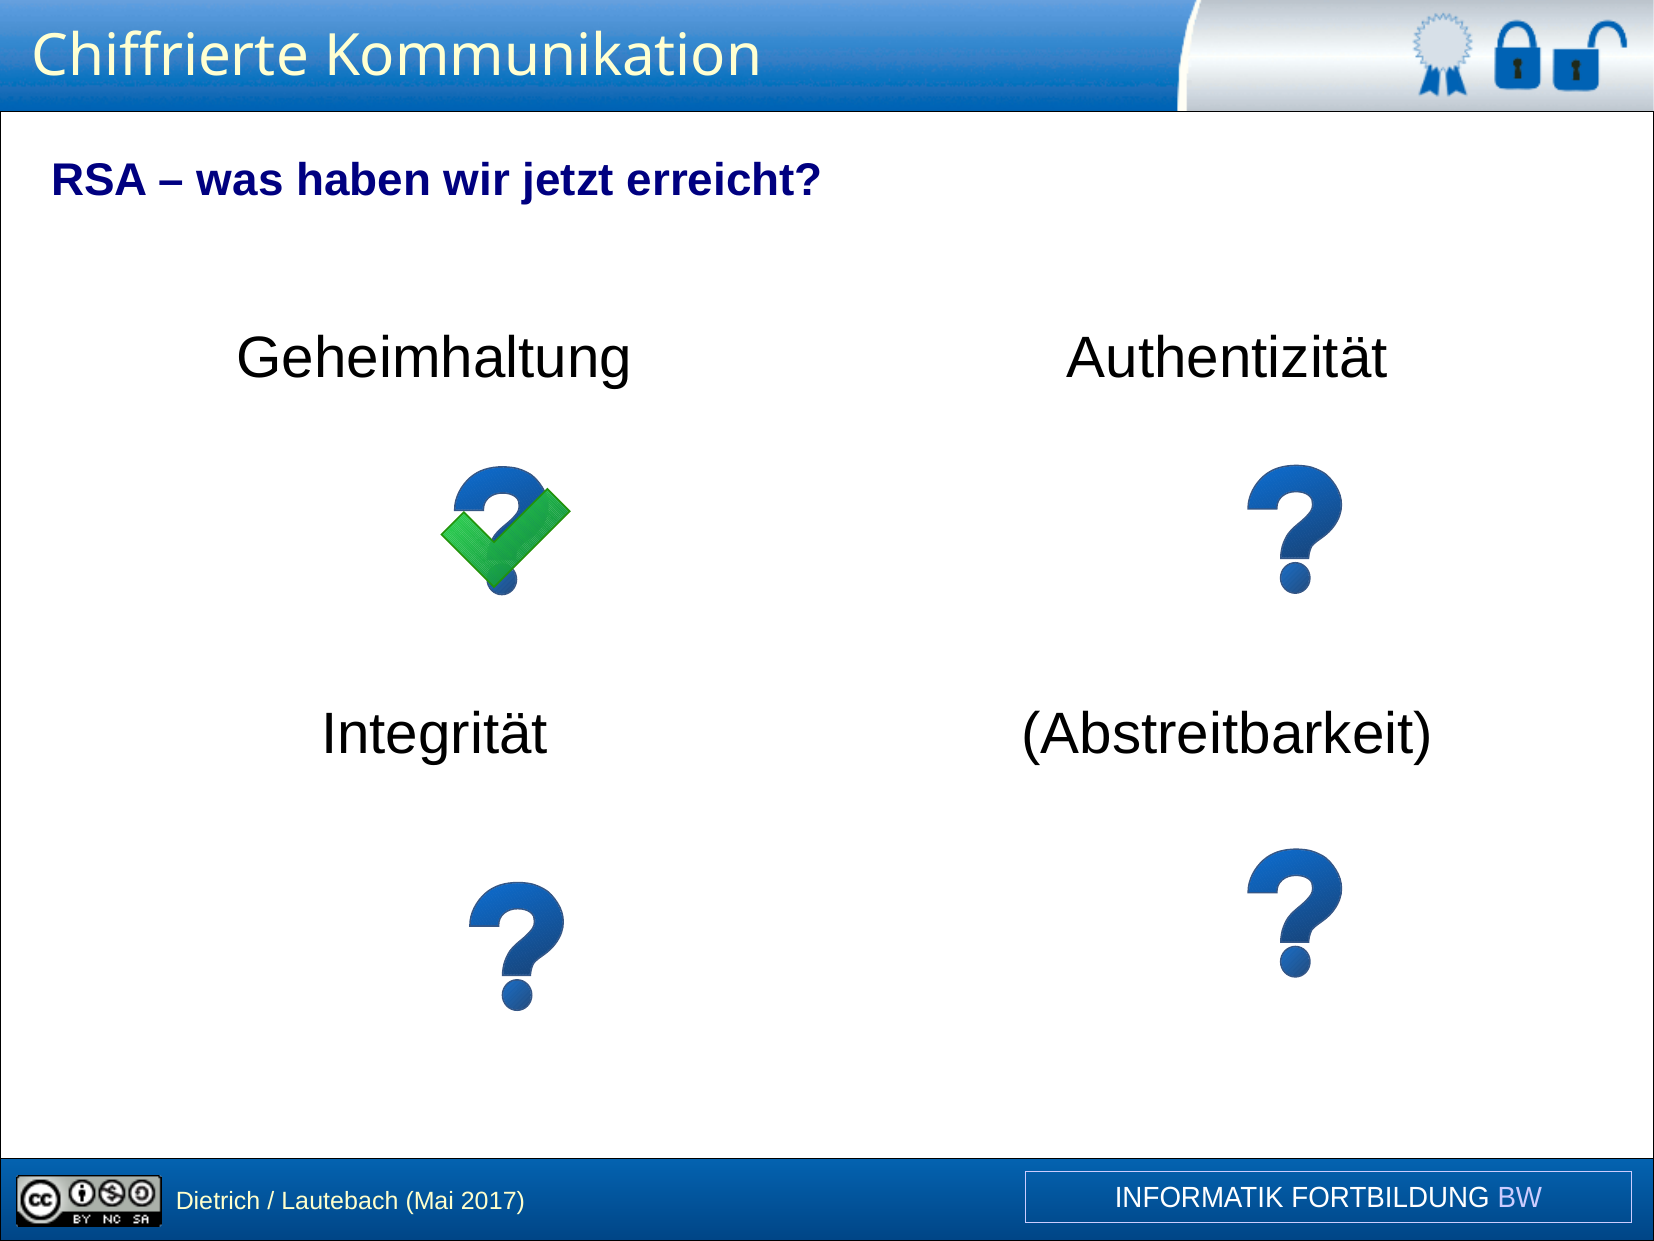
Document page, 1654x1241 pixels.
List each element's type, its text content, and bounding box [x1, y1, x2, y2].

picture [1209, 440, 1388, 619]
picture [431, 857, 610, 1036]
list Integrität [57, 700, 813, 1044]
list Geheimhaltung [57, 325, 813, 669]
picture [1209, 824, 1388, 1003]
picture [0, 0, 1654, 111]
list Authentizität [850, 325, 1606, 669]
picture [415, 441, 595, 624]
title Chiffrierte Kommunikation [31, 14, 1151, 92]
text_box RSA – was haben wir jetzt erreicht? [36, 146, 1617, 214]
picture [16, 1175, 162, 1227]
list (Abstreitbarkeit) [850, 700, 1606, 1044]
